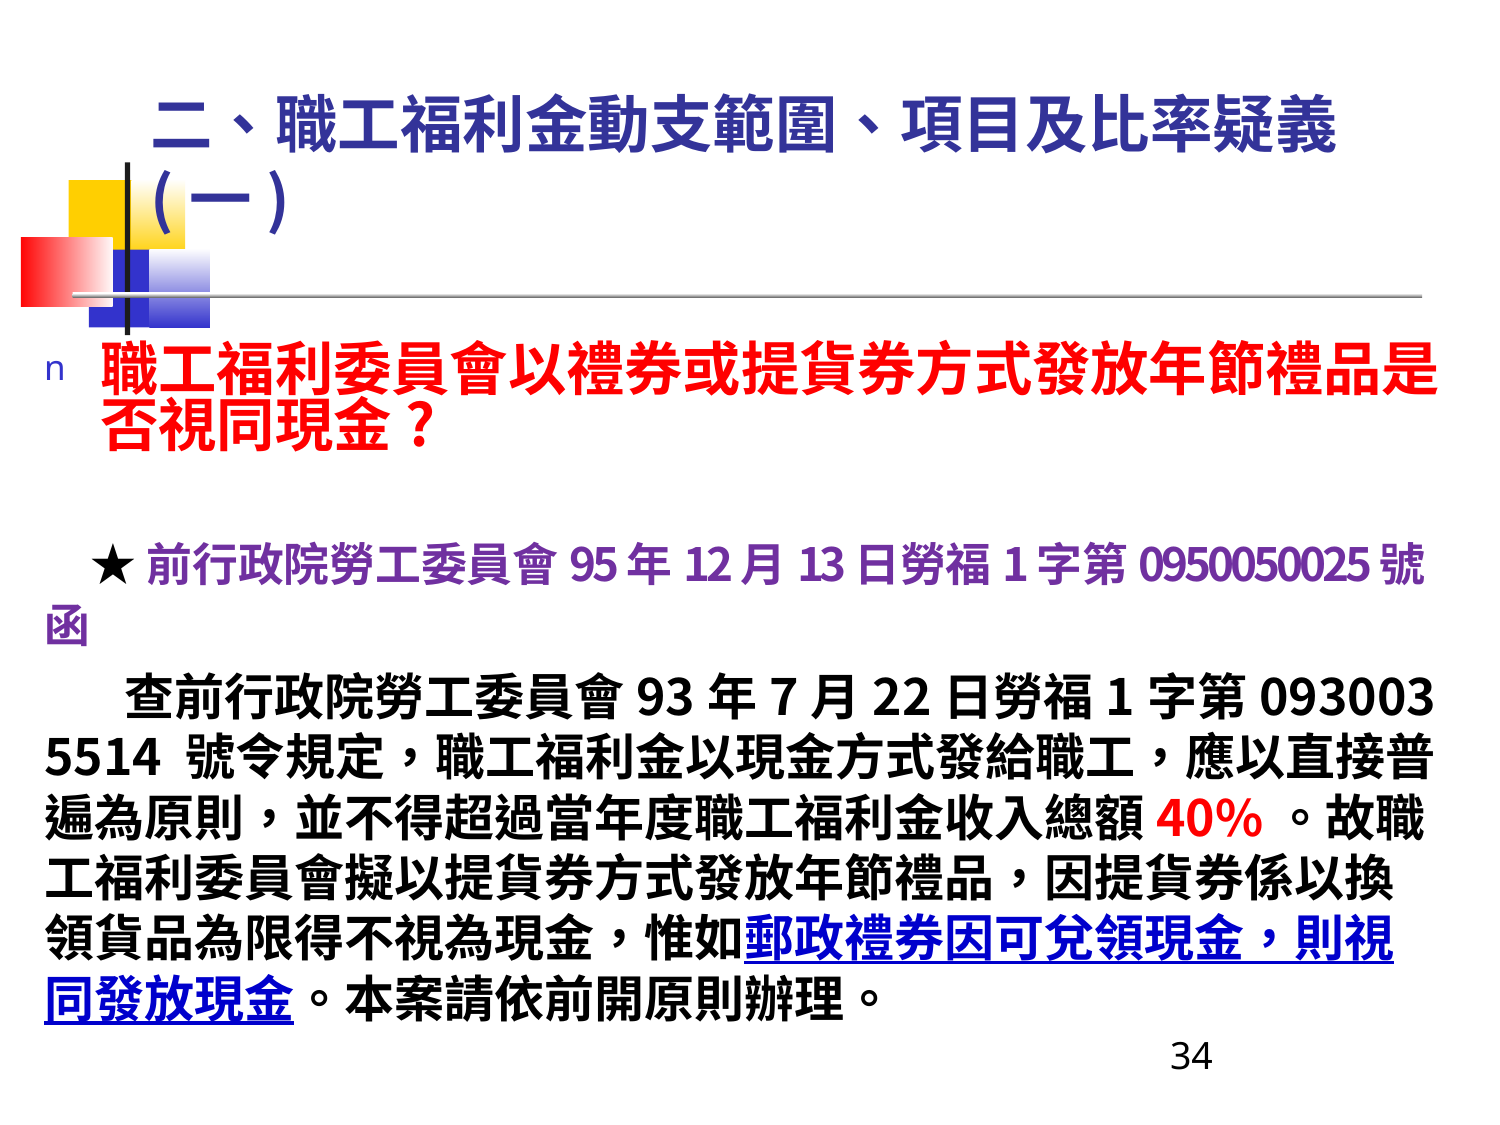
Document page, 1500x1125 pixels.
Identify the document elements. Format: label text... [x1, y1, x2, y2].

list 職工福利委員會以禮券或提貨券方式發放年節禮品是否視同現金? ★前行政院勞工委員會95年12月13日勞福1字第0950050025號函 查前行政院勞工委員會93年7月22日勞福1字第0930035514 號令規定，職工福利金以現金方式發給職工，應以直接普遍為原則，並不得超過當年度職工福利金收入總額40%。故職工福利委員會擬以提貨券方式發放年節禮品，因提貨券係以換領貨品為限得不視為現金，惟如郵政禮券因可兌領現金，則視同發放現金。本案請依前開原則辦理。 [29, 338, 1459, 1080]
title 二、職工福利金動支範圍、項目及比率疑義(一) [135, 78, 1471, 266]
slide_number <編號> [1155, 1024, 1468, 1100]
